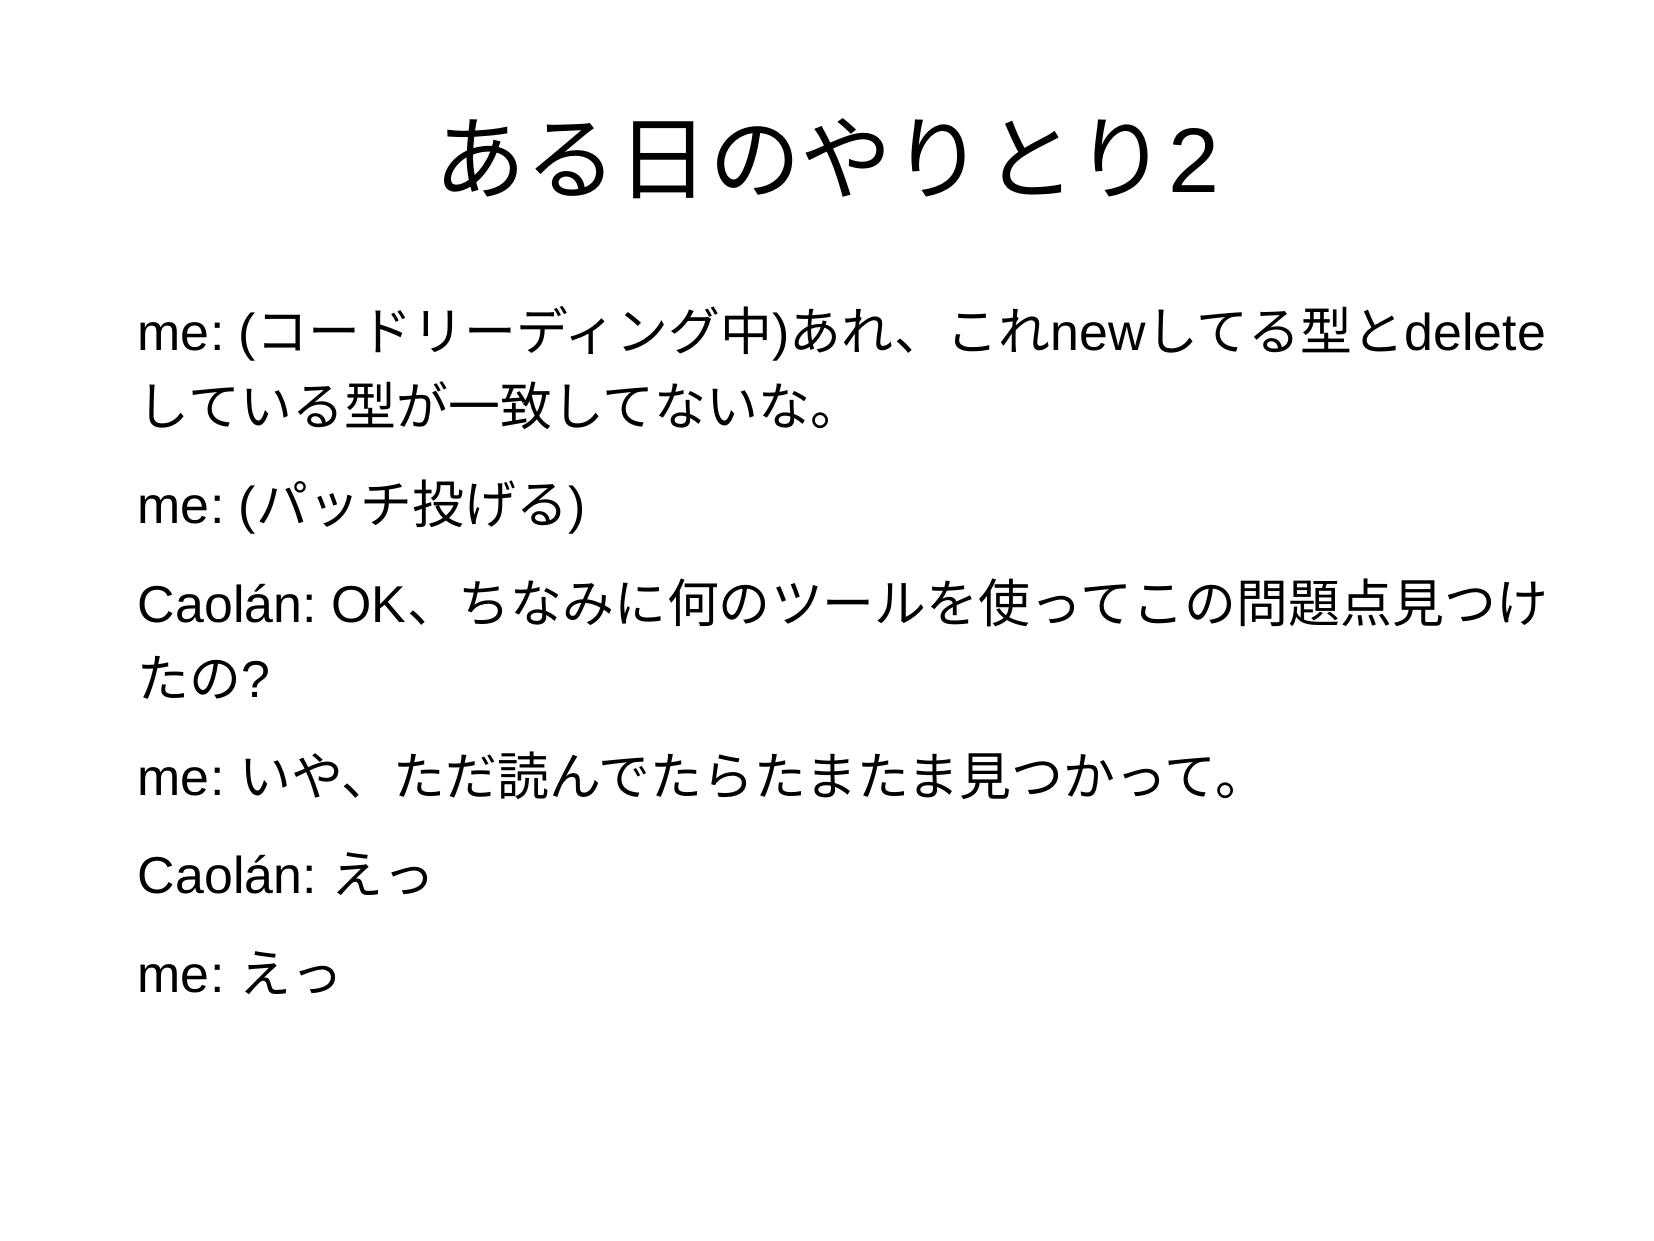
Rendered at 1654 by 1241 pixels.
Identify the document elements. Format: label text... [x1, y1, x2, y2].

list me: (コードリーディング中)あれ、これnewしてる型とdeleteしている型が一致してないな。 me: (パッチ投げる) Caolán: OK、ちなみに何のツールを使ってこの問題点見つけたの? me: いや、ただ読んでたらたまたま見つかって。 Caolán: えっ me: えっ [82, 290, 1571, 1010]
title ある日のやりとり2 [82, 49, 1571, 257]
